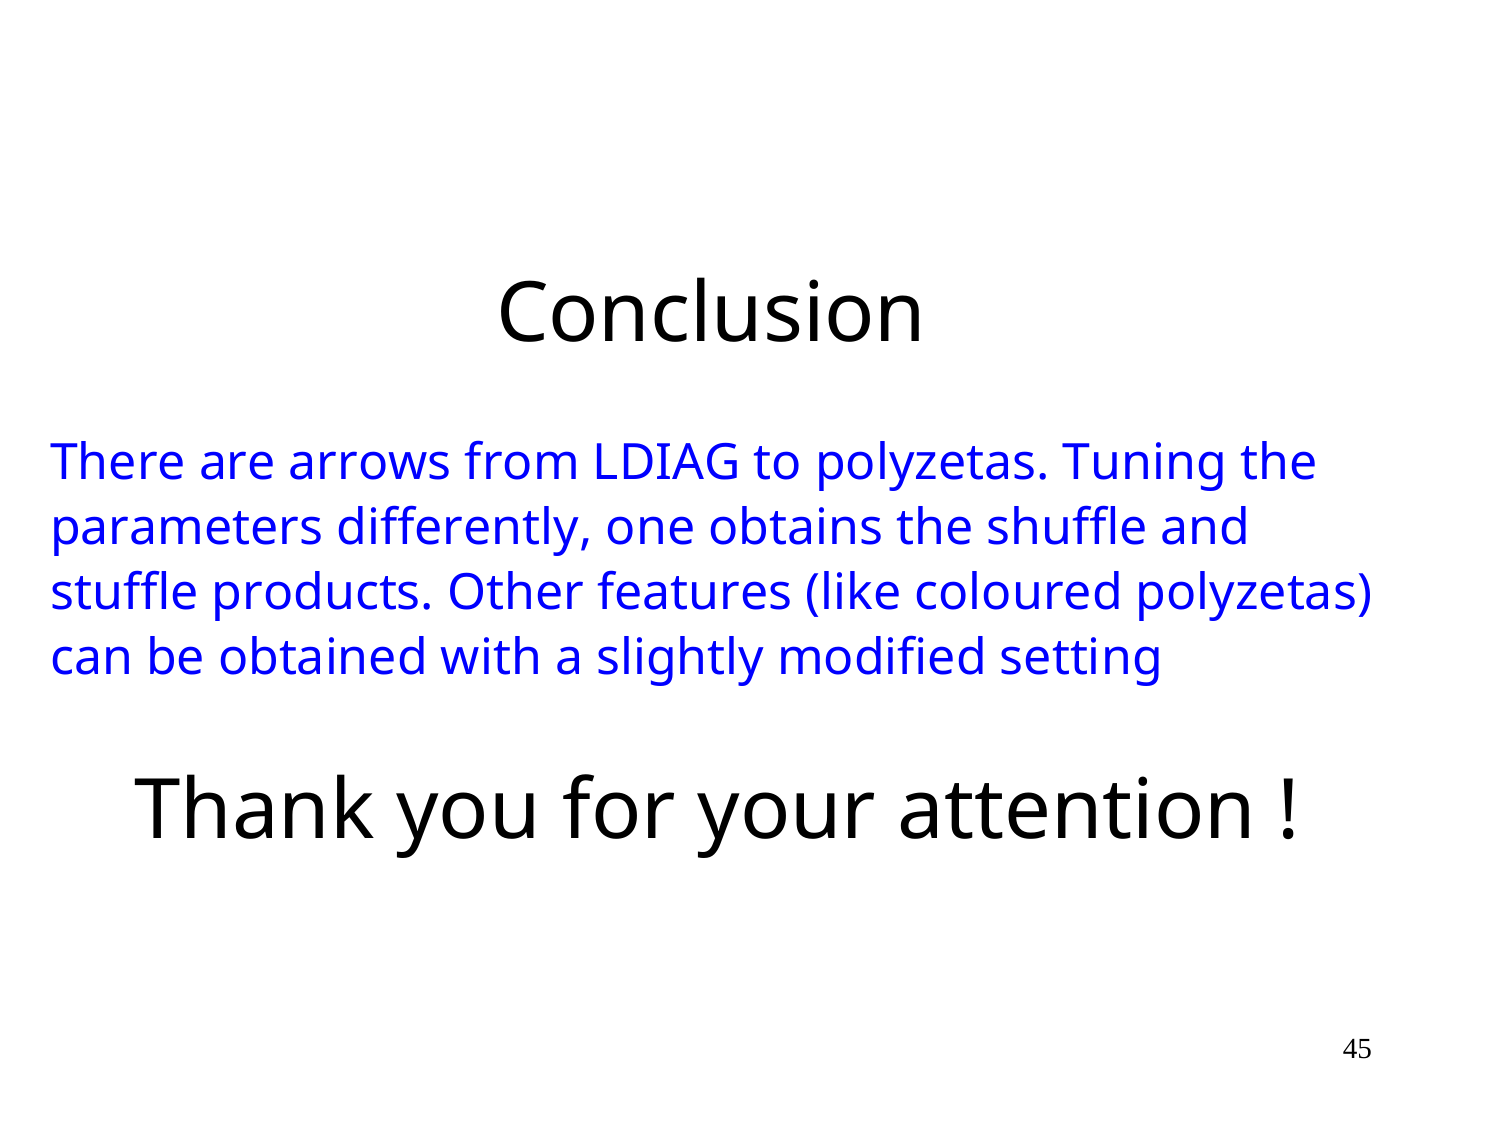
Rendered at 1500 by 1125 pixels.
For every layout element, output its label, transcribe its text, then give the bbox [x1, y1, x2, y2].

text_box Conclusion There are arrows from LDIAG to polyzetas. Tuning the parameters differently, one obtains the shuffle and stuffle products. Other features (like coloured polyzetas) can be obtained with a slightly modified setting Thank you for your attention ! [35, 248, 1500, 919]
